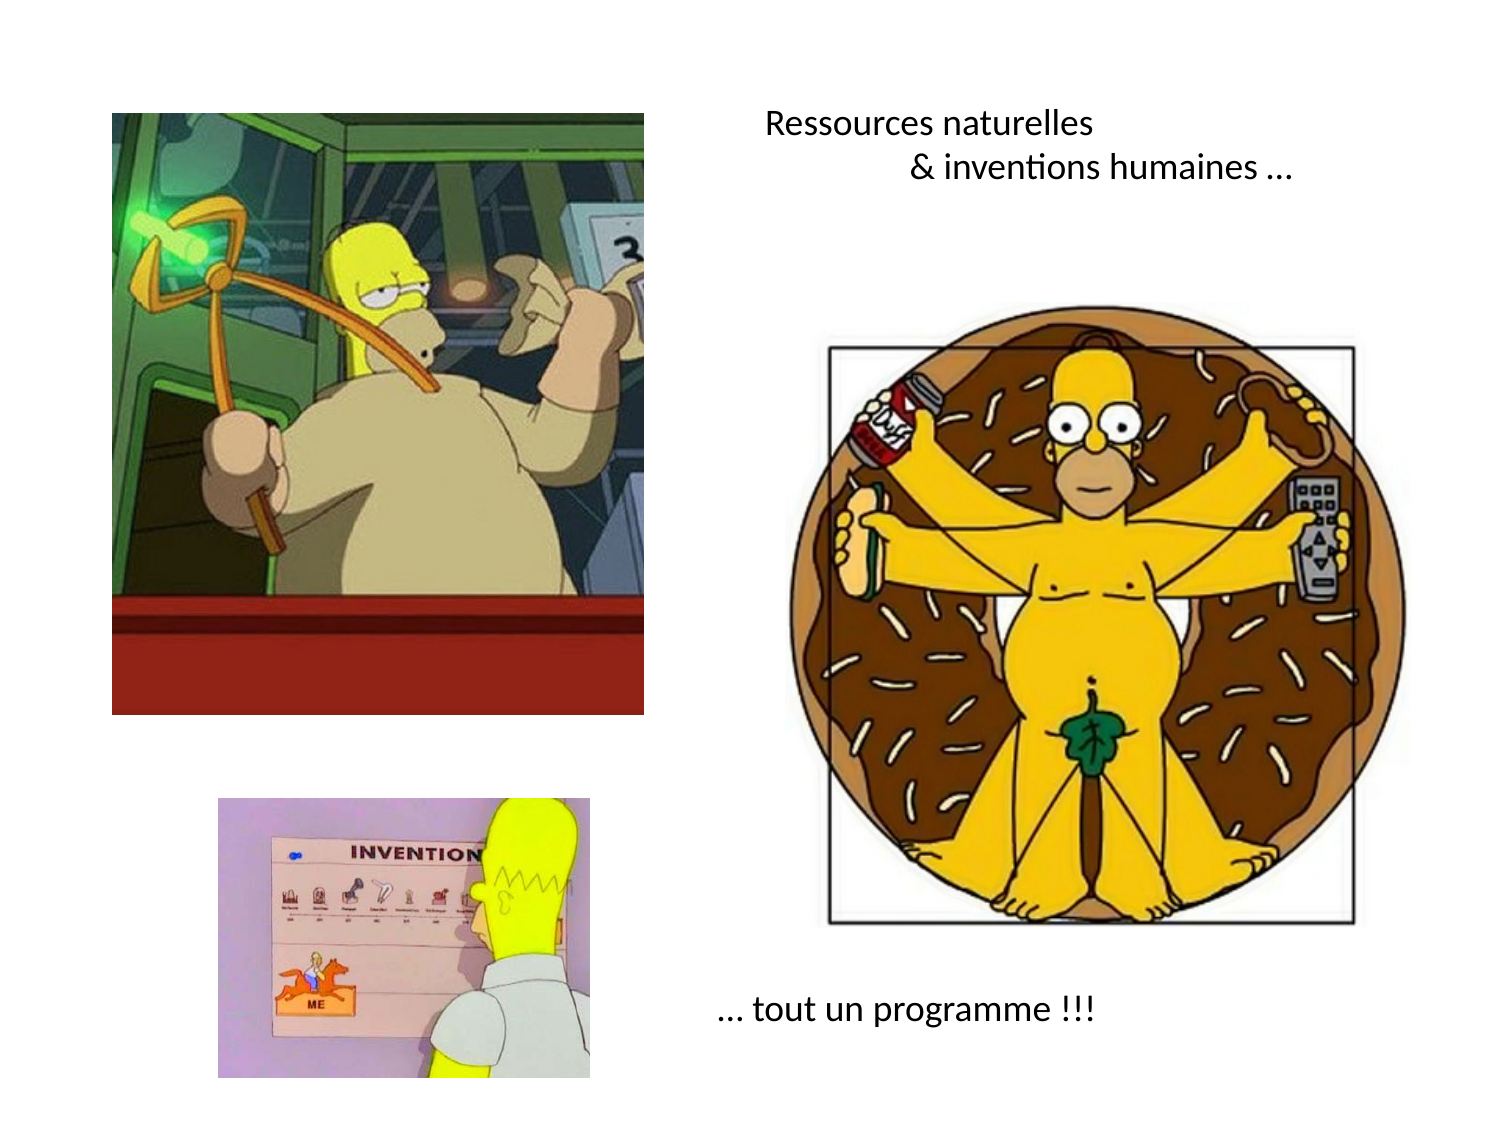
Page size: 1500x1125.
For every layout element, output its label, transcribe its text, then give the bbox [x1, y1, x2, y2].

picture [785, 302, 1411, 928]
picture [218, 798, 590, 1078]
picture [112, 113, 644, 715]
text_box Ressources naturelles & inventions humaines … [750, 90, 1388, 197]
text_box … tout un programme !!! [702, 975, 1306, 1037]
